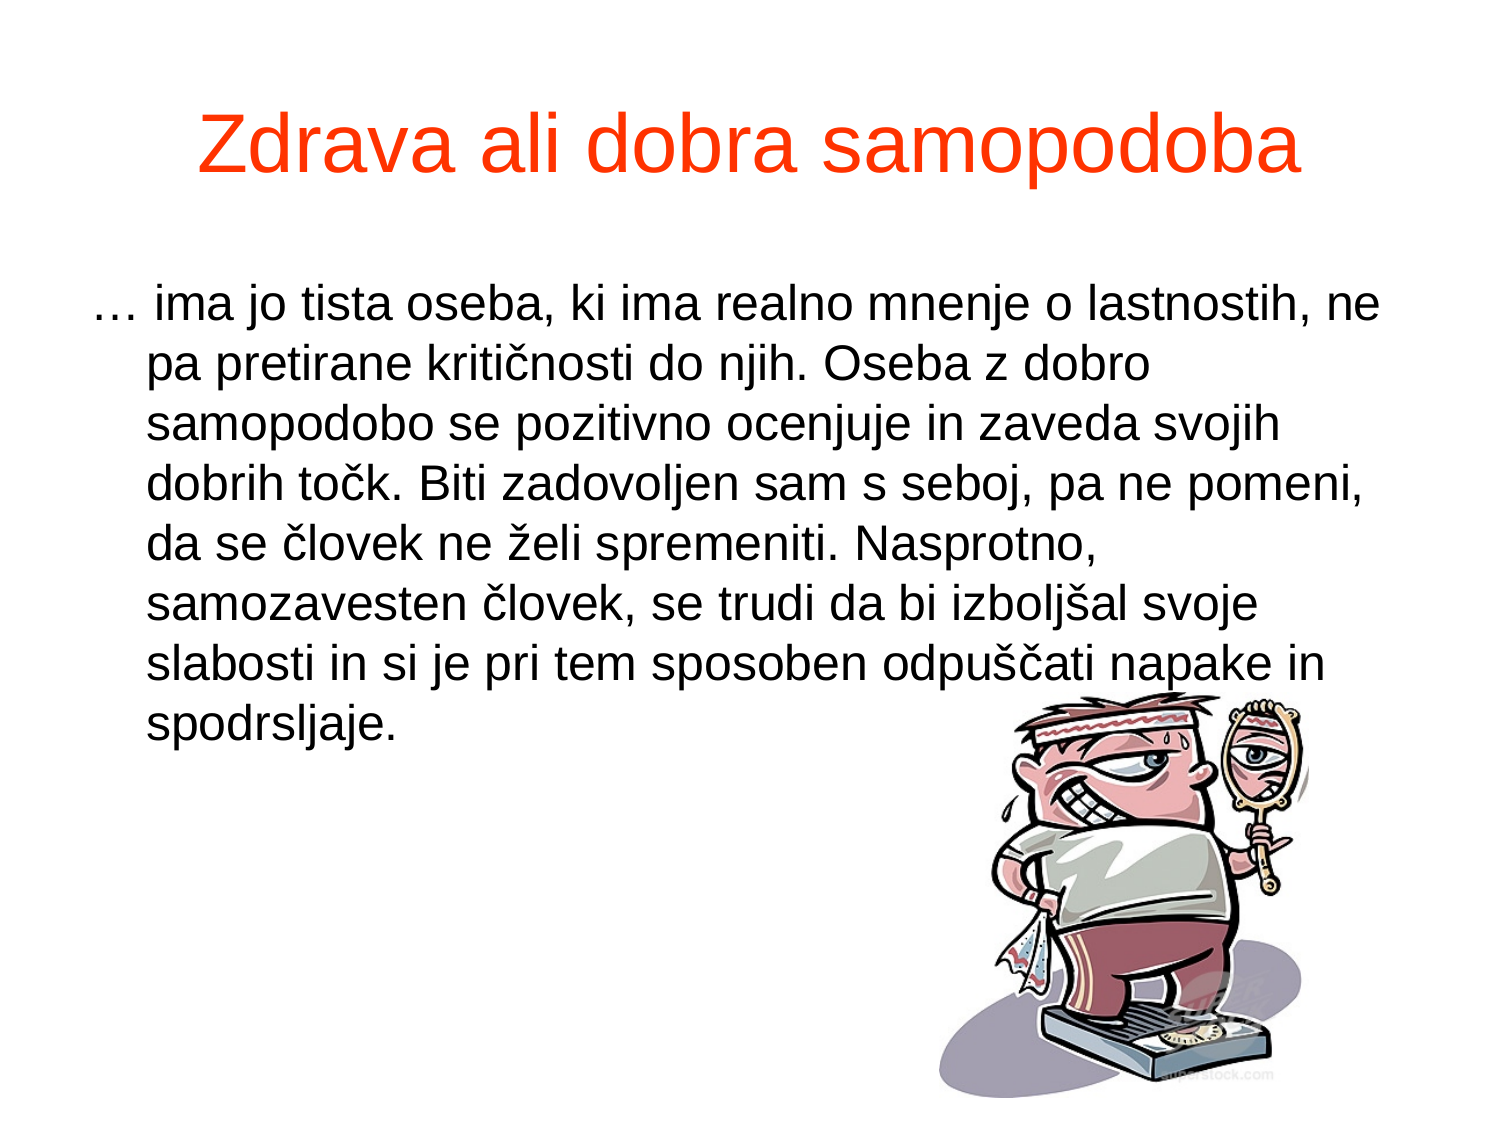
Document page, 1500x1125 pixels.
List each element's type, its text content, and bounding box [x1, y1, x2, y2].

title Zdrava ali dobra samopodoba [75, 45, 1425, 233]
list … ima jo tista oseba, ki ima realno mnenje o lastnostih, ne pa pretirane kritičnosti do njih. Oseba z dobro samopodobo se pozitivno ocenjuje in zaveda svojih dobrih točk. Biti zadovoljen sam s seboj, pa ne pomeni, da se človek ne želi spremeniti. Nasprotno, samozavesten človek, se trudi da bi izboljšal svoje slabosti in si je pri tem sposoben odpuščati napake in spodrsljaje. [75, 262, 1425, 1005]
picture [939, 692, 1309, 1098]
